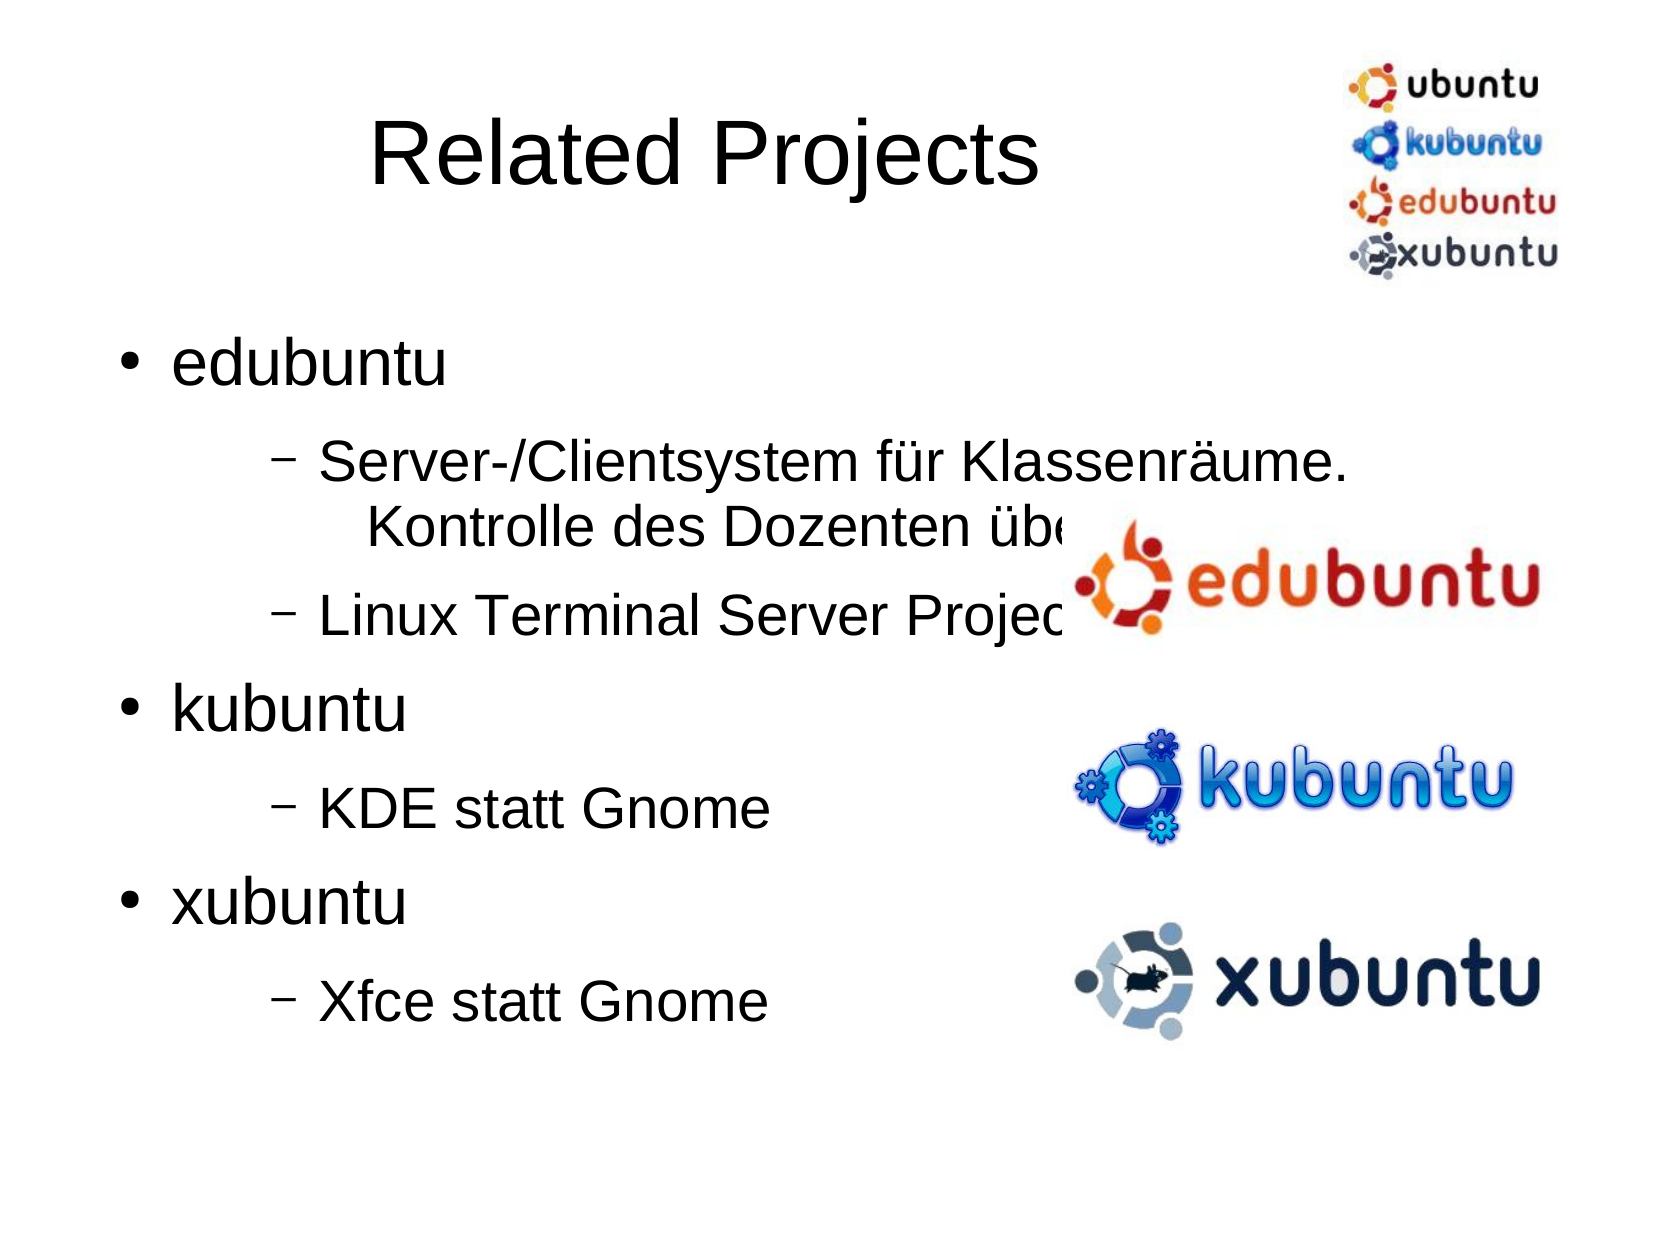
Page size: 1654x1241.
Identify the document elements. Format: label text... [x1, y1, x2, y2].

picture [1051, 708, 1536, 864]
picture [1062, 915, 1565, 1051]
title Related Projects [82, 49, 1329, 257]
list edubuntu Server-/Clientsystem für Klassenräume. Kontrolle des Dozenten über die Clients Linux Terminal Server Project kubuntu KDE statt Gnome xubuntu Xfce statt Gnome [82, 324, 1571, 1182]
picture [1062, 501, 1557, 656]
picture [1343, 50, 1565, 296]
